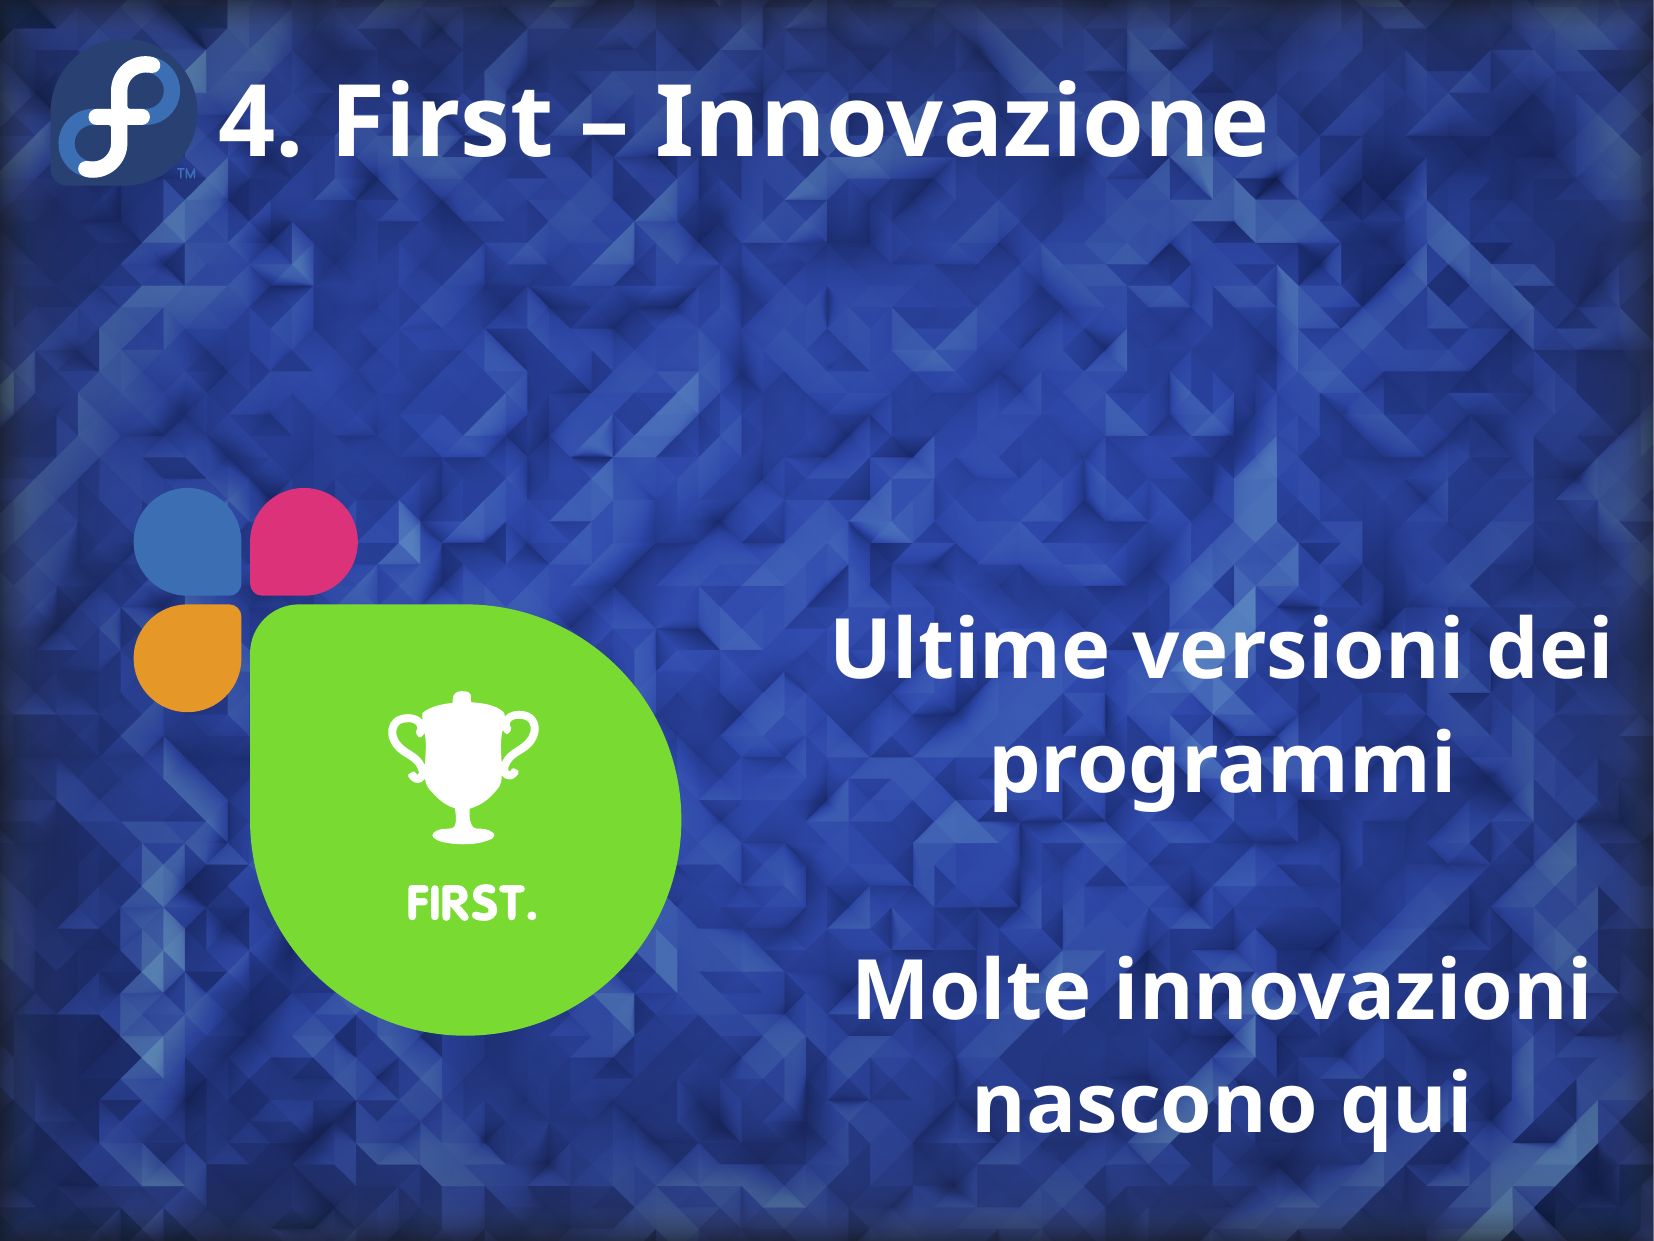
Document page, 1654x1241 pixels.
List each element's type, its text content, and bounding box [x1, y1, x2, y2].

picture [0, 0, 1654, 1241]
title 4. First – Innovazione [272, 23, 1654, 213]
text_box Ultime versioni dei programmi Molte innovazioni nascono qui [826, 237, 1619, 1158]
